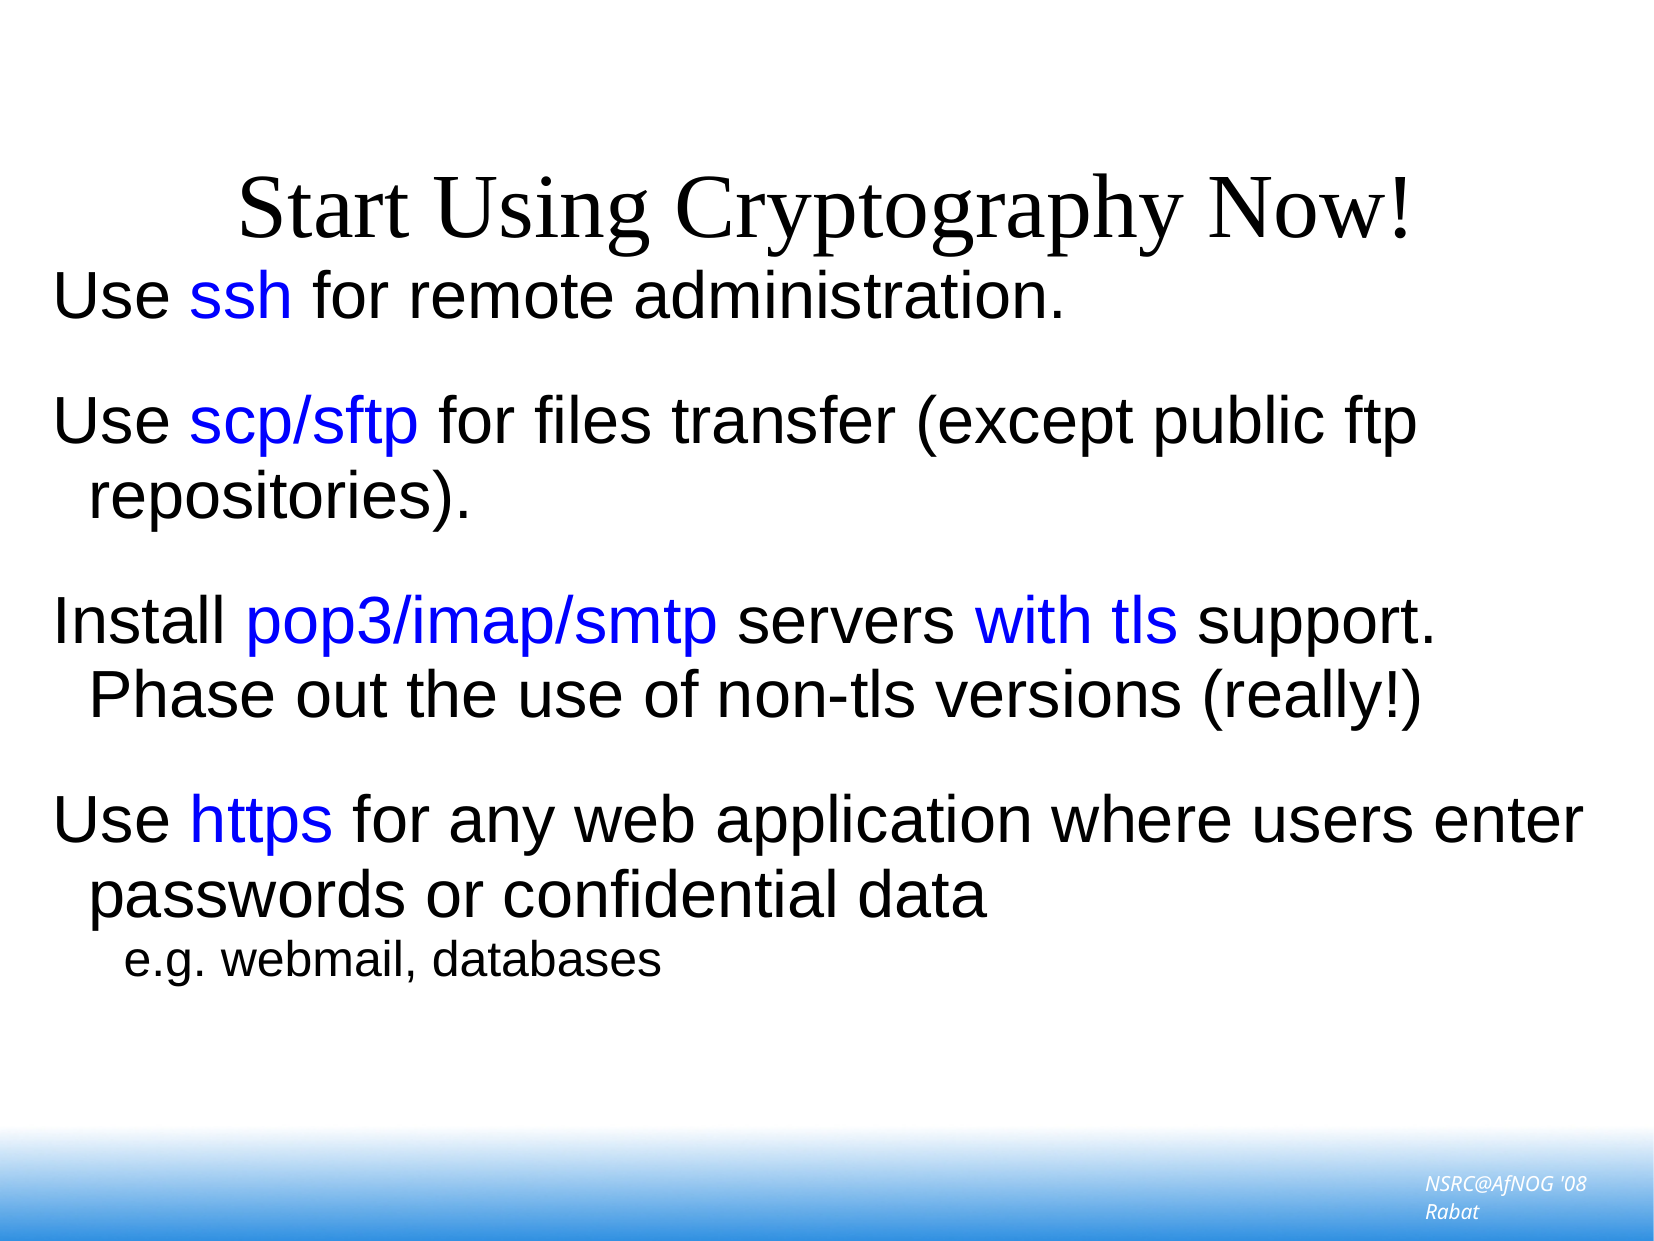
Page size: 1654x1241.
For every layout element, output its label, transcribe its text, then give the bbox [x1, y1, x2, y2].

picture [0, 1124, 1654, 1241]
list Use ssh for remote administration. Use scp/sftp for files transfer (except public ftp repositories). Install pop3/imap/smtp servers with tls support. Phase out the use of non-tls versions (really!) Use https for any web application where users enter passwords or confidential data e.g. webmail, databases [17, 258, 1636, 1203]
title Start Using Cryptography Now! [17, 13, 1636, 249]
